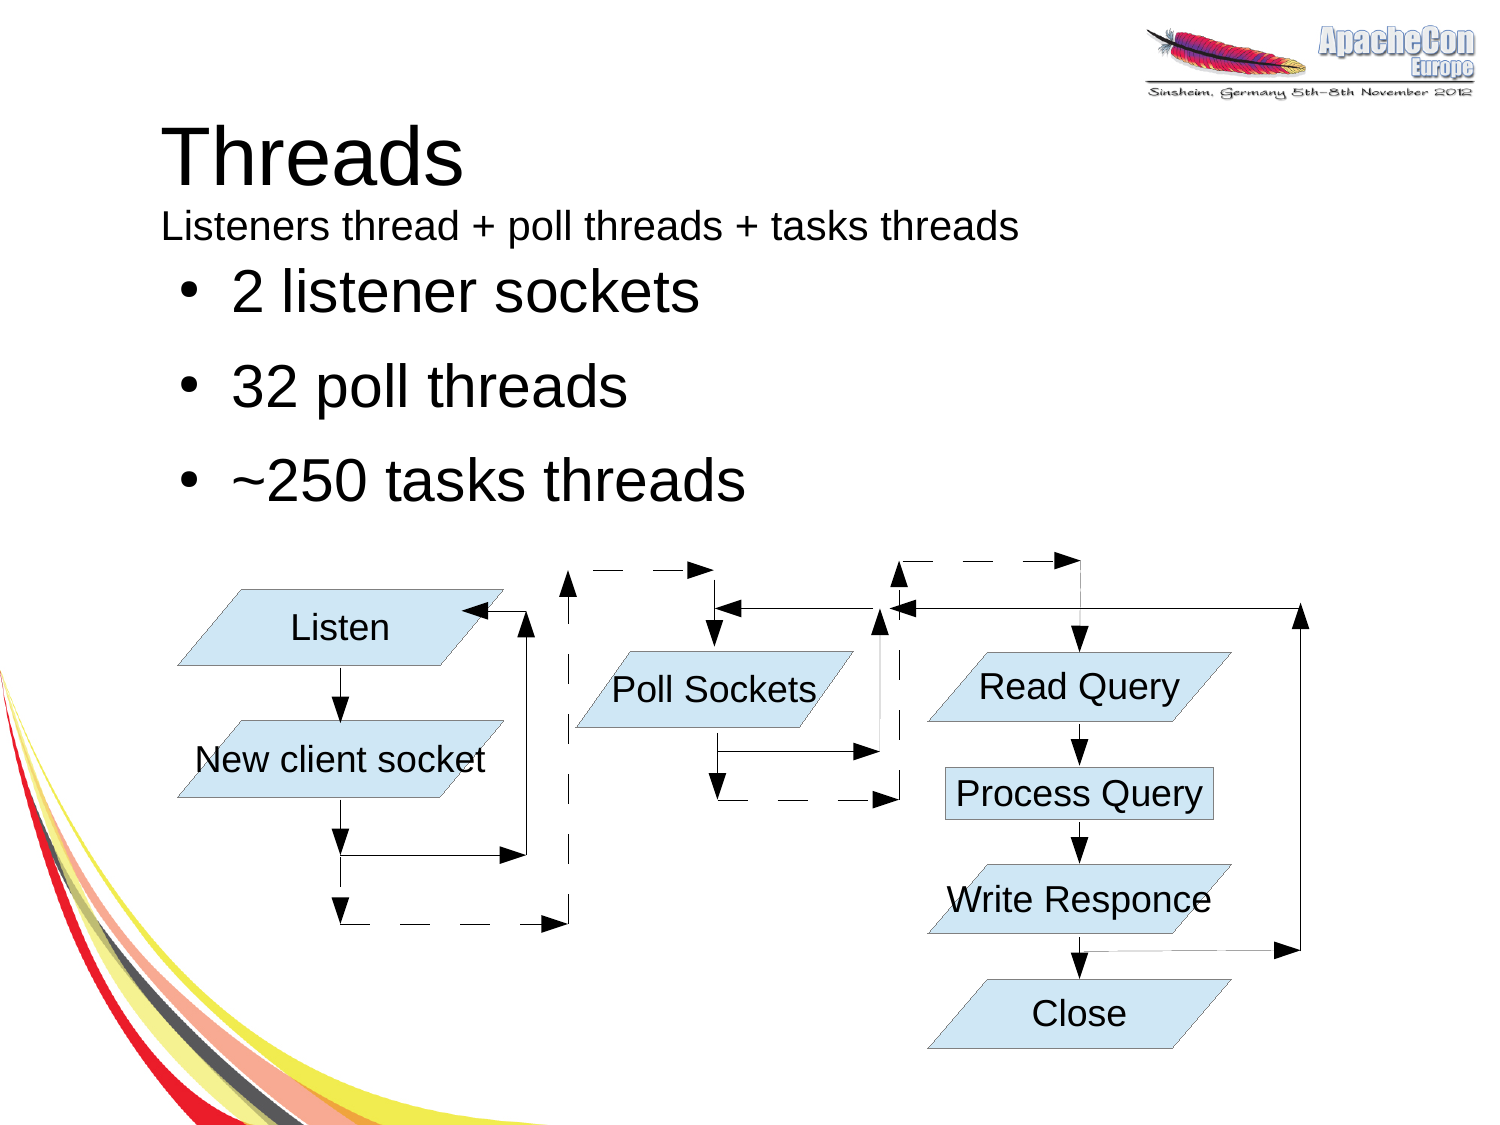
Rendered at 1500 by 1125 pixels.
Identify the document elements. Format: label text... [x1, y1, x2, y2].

picture [0, 0, 1500, 1125]
list 2 listener sockets 32 poll threads ~250 tasks threads [160, 257, 1393, 911]
text_box Close [927, 979, 1232, 1049]
text_box Listen [177, 589, 504, 666]
title Threads Listeners thread + poll threads + tasks threads [160, 109, 1393, 250]
text_box Write Responce [927, 864, 1232, 934]
text_box Poll Sockets [575, 651, 854, 728]
text_box Process Query [945, 767, 1214, 820]
text_box Read Query [927, 652, 1232, 722]
text_box New client socket [177, 720, 504, 798]
